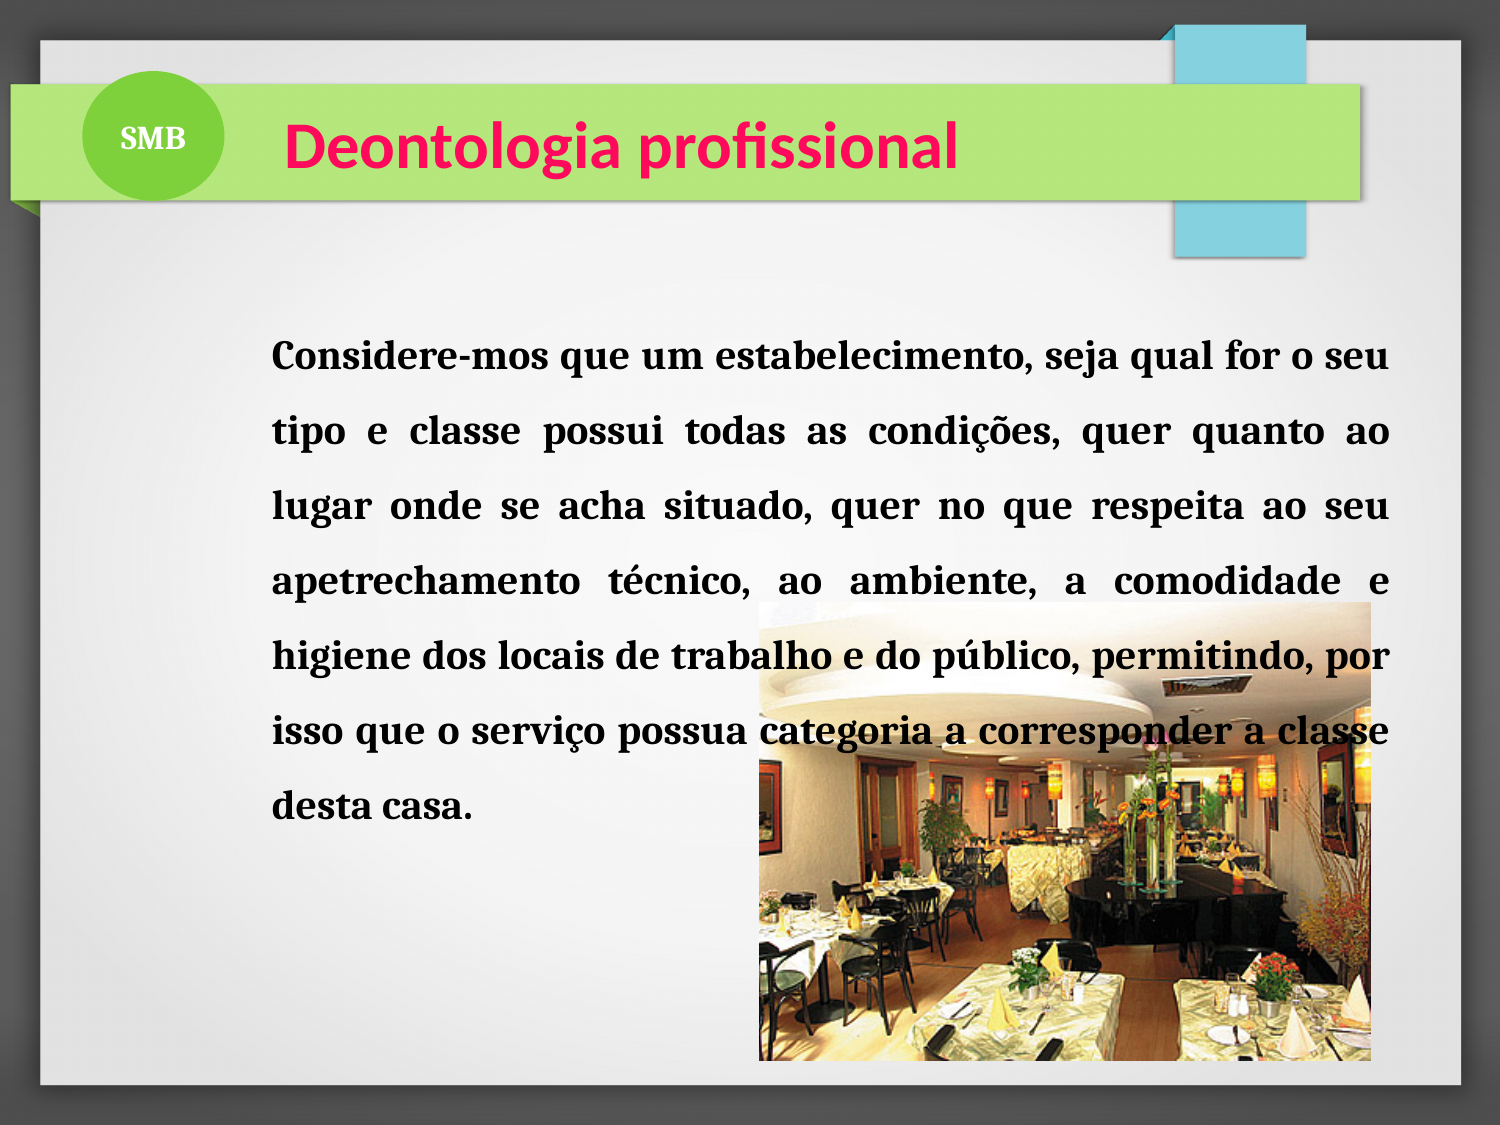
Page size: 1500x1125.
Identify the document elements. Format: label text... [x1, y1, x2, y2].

picture [0, 0, 1500, 1125]
text_box Considere-mos que um estabelecimento, seja qual for o seu tipo e classe possui todas as condições, quer quanto ao lugar onde se acha situado, quer no que respeita ao seu apetrechamento técnico, ao ambiente, a comodidade e higiene dos locais de trabalho e do público, permitindo, por isso que o serviço possua categoria a corresponder a classe desta casa. [257, 295, 1406, 836]
text_box Deontologia profissional [259, 94, 993, 190]
text_box SMB [82, 71, 225, 201]
